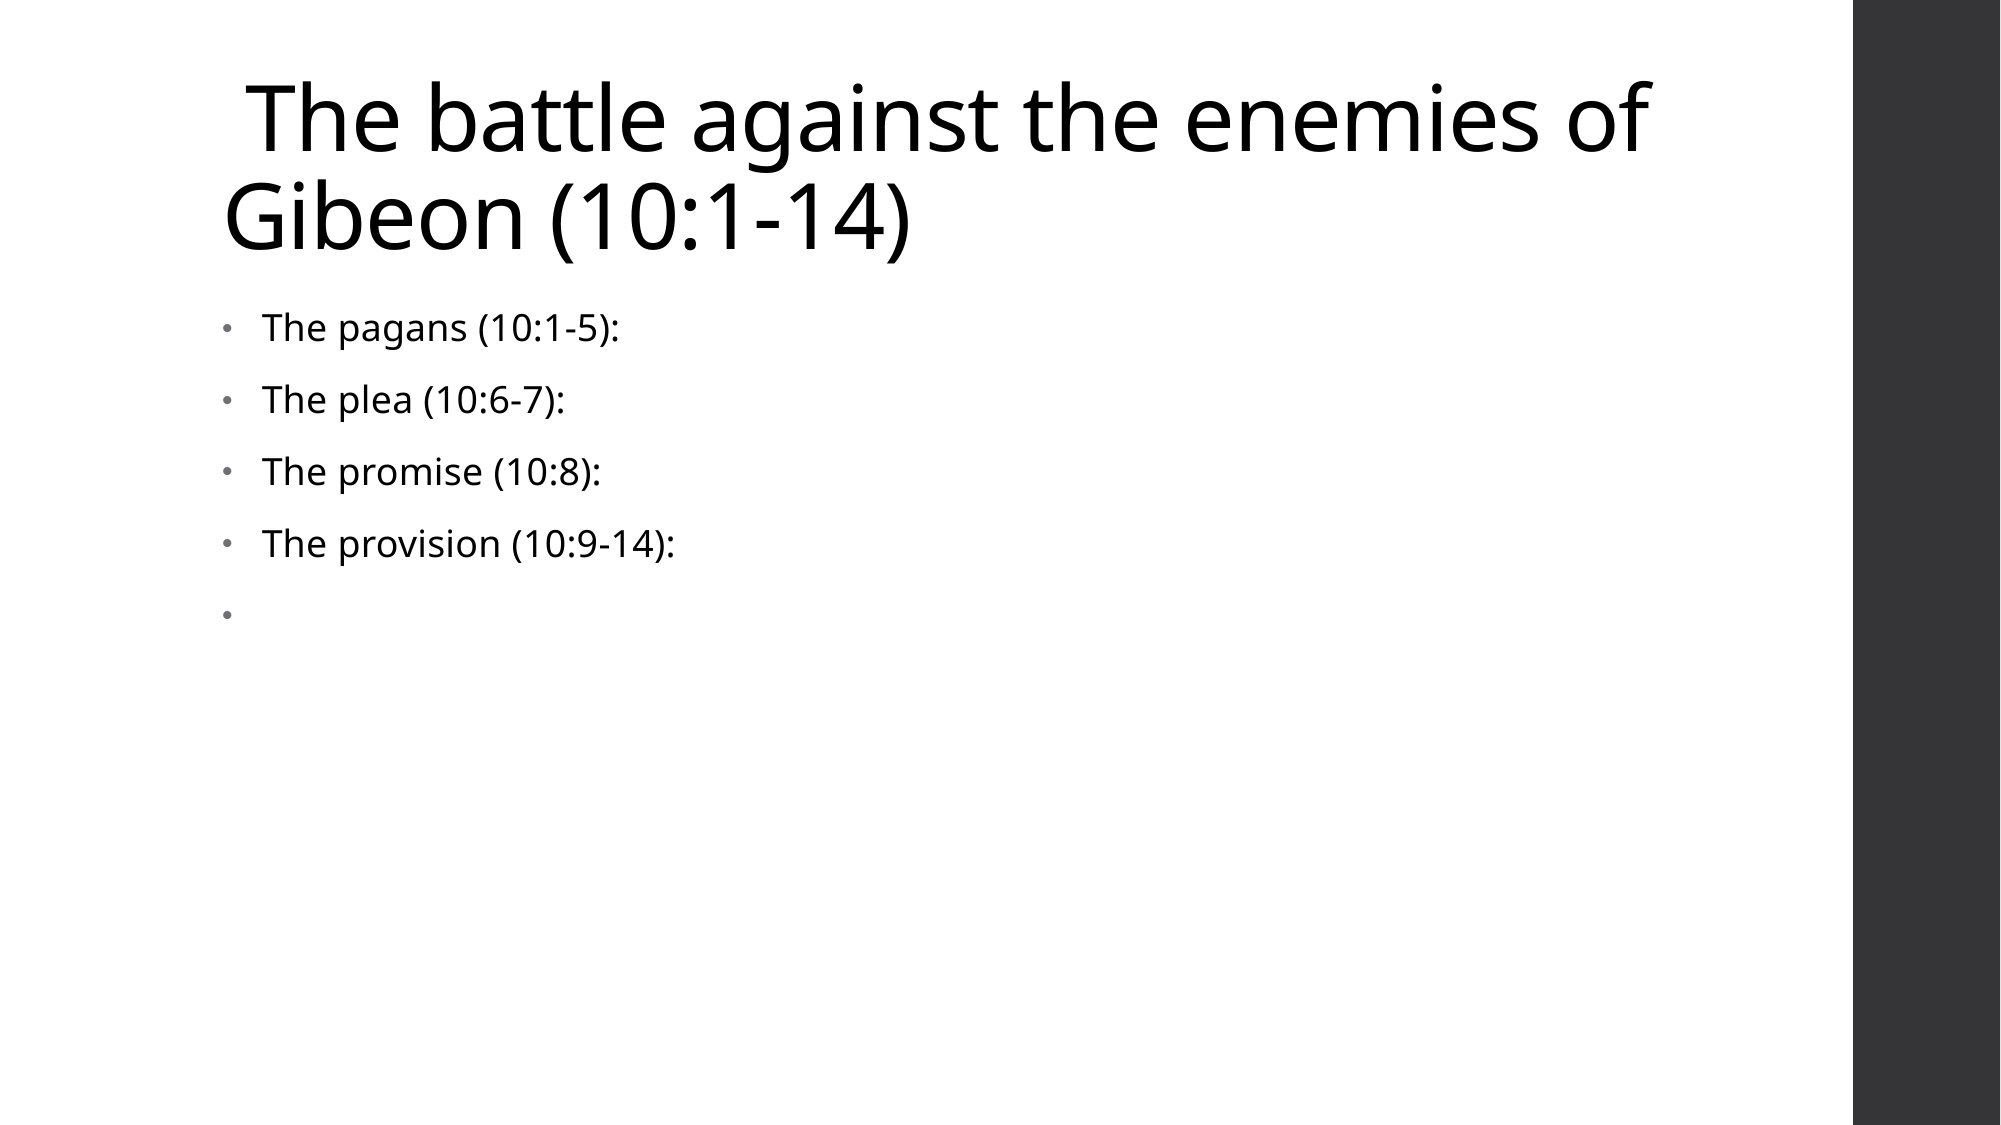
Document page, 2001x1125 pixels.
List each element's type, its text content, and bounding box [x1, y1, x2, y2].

list The pagans (10:1-5): The plea (10:6-7): The promise (10:8): The provision (10:9-14): [206, 299, 1617, 1014]
title The battle against the enemies of Gibeon (10:1-14) [206, 60, 1797, 278]
